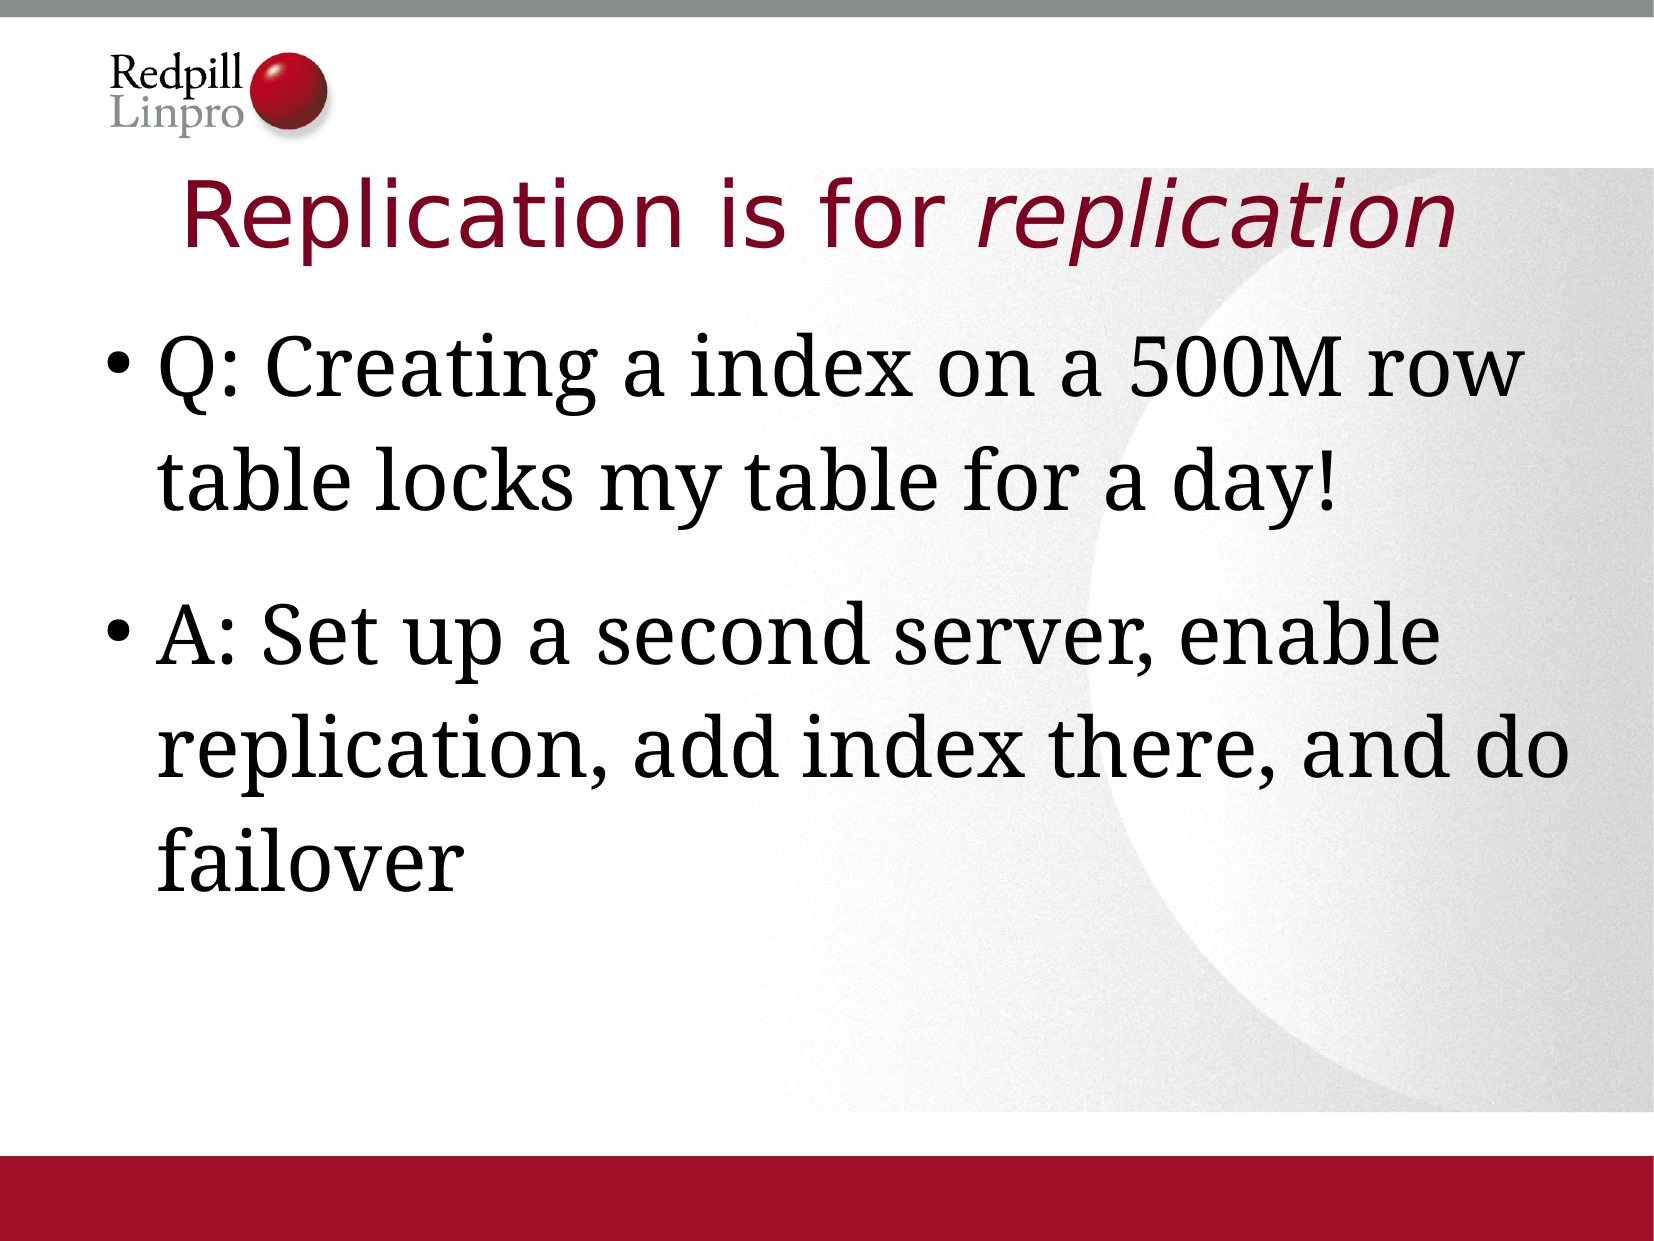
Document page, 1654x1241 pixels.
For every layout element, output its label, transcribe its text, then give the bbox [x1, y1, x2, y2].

picture [0, 0, 1654, 1241]
list Q: Creating a index on a 500M row table locks my table for a day! A: Set up a second server, enable replication, add index there, and do failover [85, 307, 1574, 1112]
title Replication is for replication [76, 140, 1565, 293]
